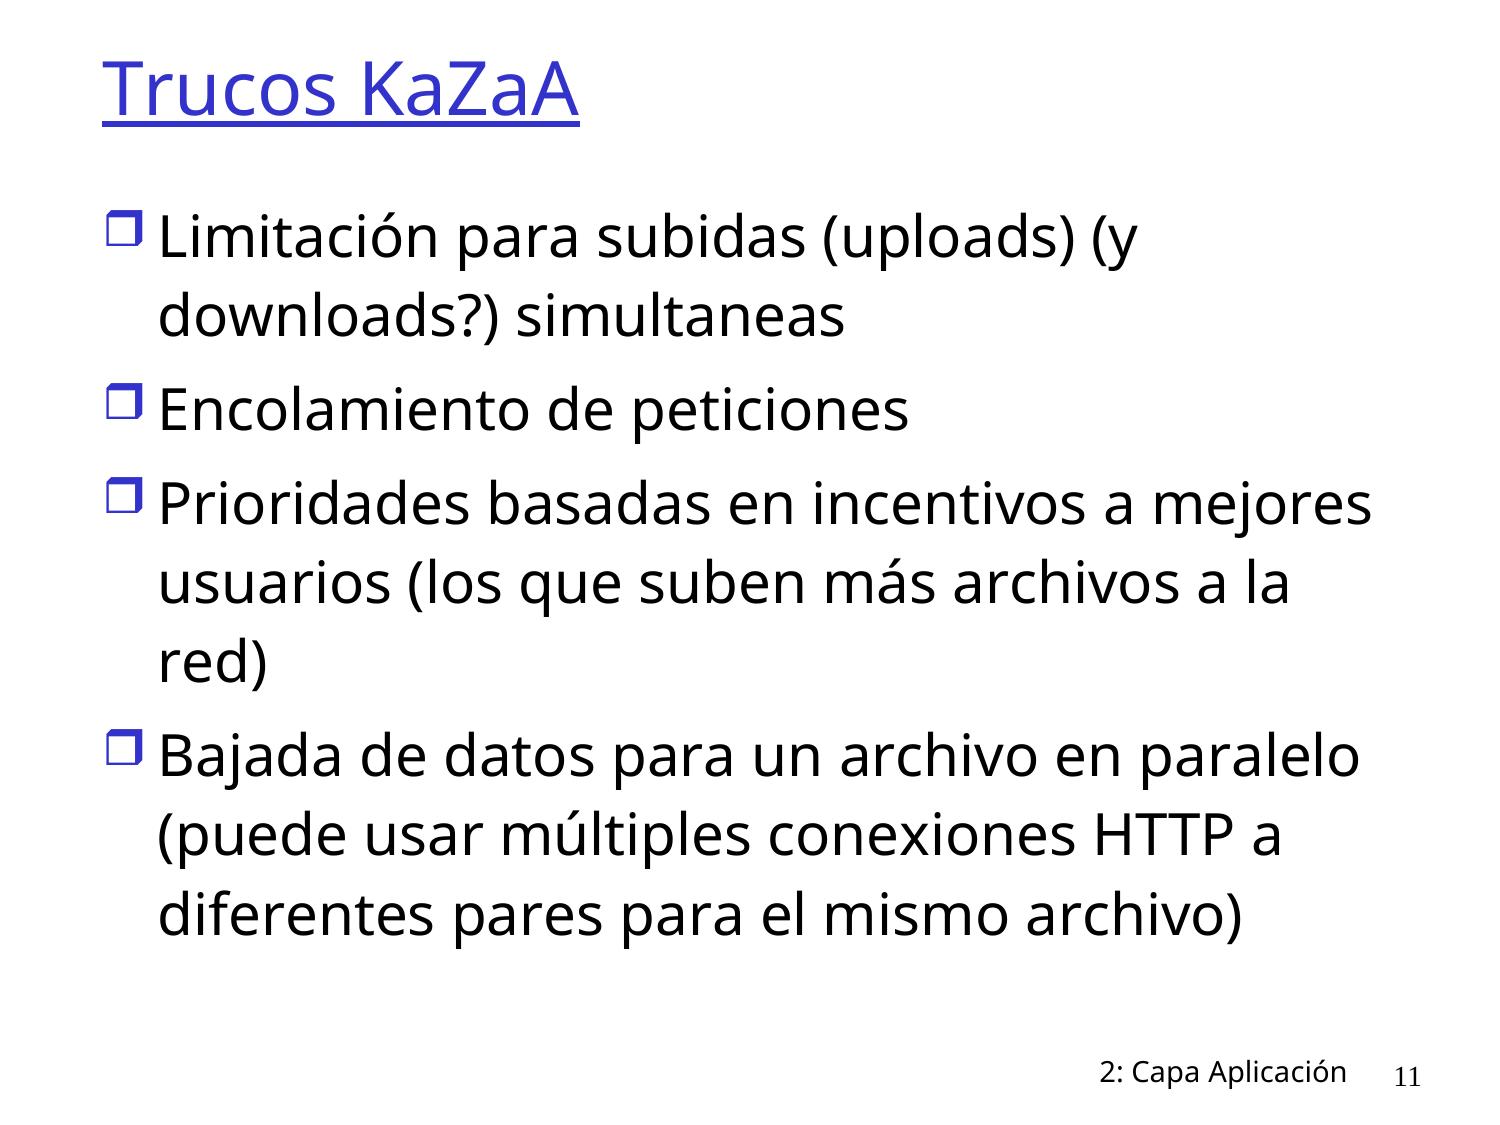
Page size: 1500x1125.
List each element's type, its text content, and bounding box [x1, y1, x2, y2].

list Limitación para subidas (uploads) (y downloads?) simultaneas Encolamiento de peticiones Prioridades basadas en incentivos a mejores usuarios (los que suben más archivos a la red)‏ Bajada de datos para un archivo en paralelo (puede usar múltiples conexiones HTTP a diferentes pares para el mismo archivo)‏ [87, 187, 1426, 1066]
title Trucos KaZaA [87, 15, 1426, 158]
